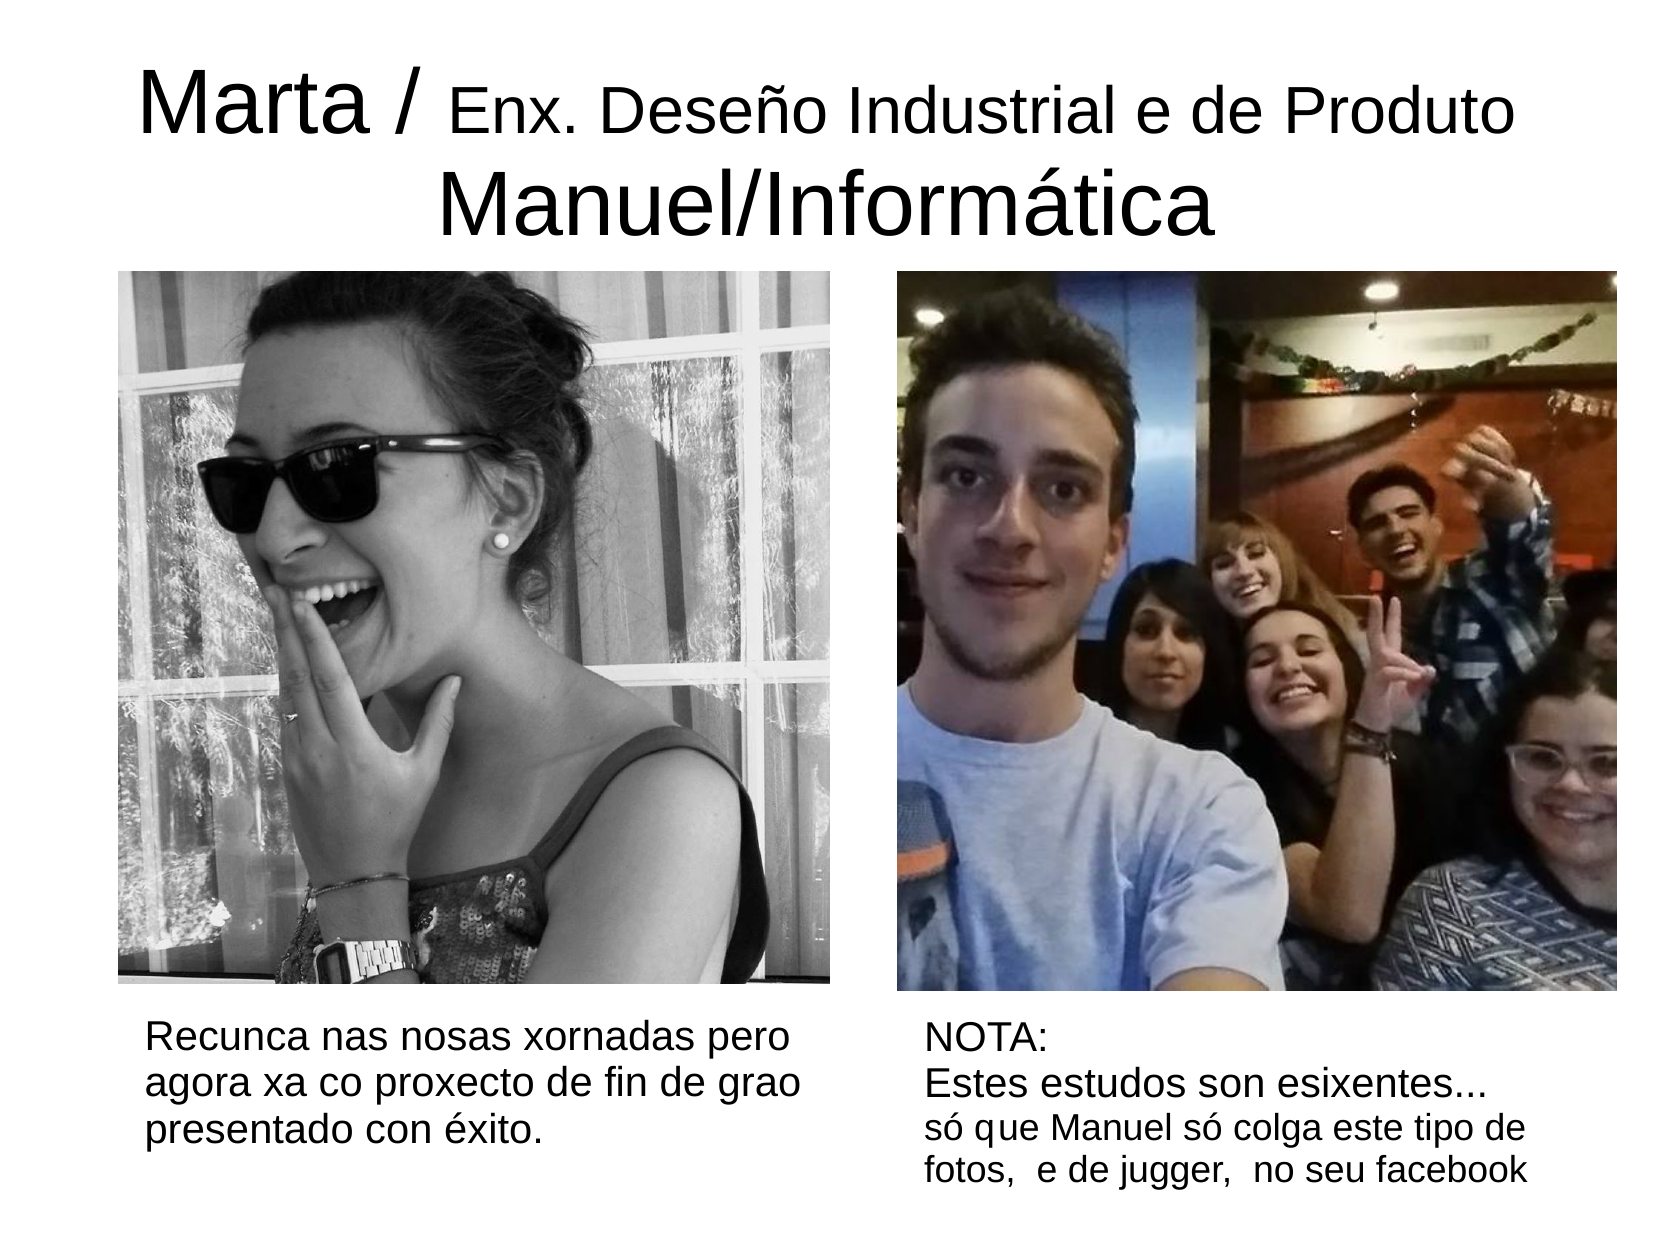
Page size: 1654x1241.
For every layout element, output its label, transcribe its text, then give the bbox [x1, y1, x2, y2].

text_box NOTA: Estes estudos son esixentes... só q ue Manuel só colga este tipo de fotos, e de jugger, no seu facebook [909, 1006, 1607, 1241]
text_box Recunca nas nosas xornadas pero agora xa co proxecto de fin de grao presentado con éxito. [129, 1005, 827, 1170]
picture [897, 271, 1617, 991]
picture [118, 271, 830, 984]
title Marta / Enx. Deseño Industrial e de Produto Manuel/Informática [82, 49, 1571, 257]
